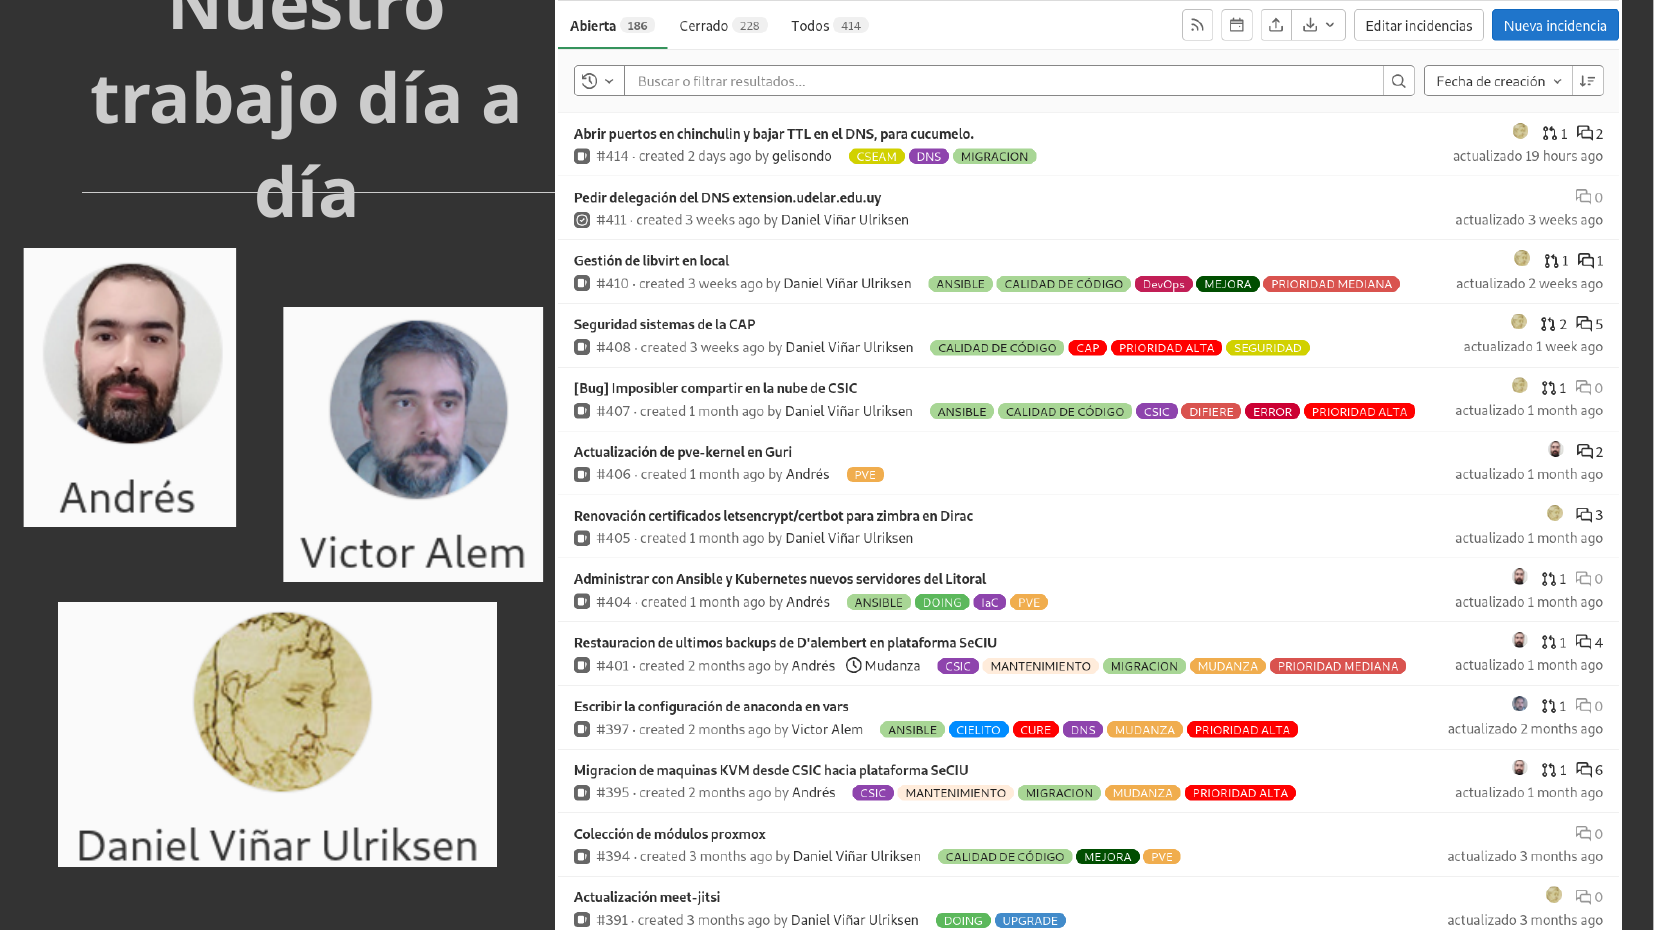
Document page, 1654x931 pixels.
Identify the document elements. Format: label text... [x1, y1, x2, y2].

title Nuestro trabajo día a día [82, 3, 532, 191]
picture [23, 248, 237, 527]
picture [555, 0, 1622, 931]
picture [58, 602, 497, 867]
picture [283, 307, 544, 583]
